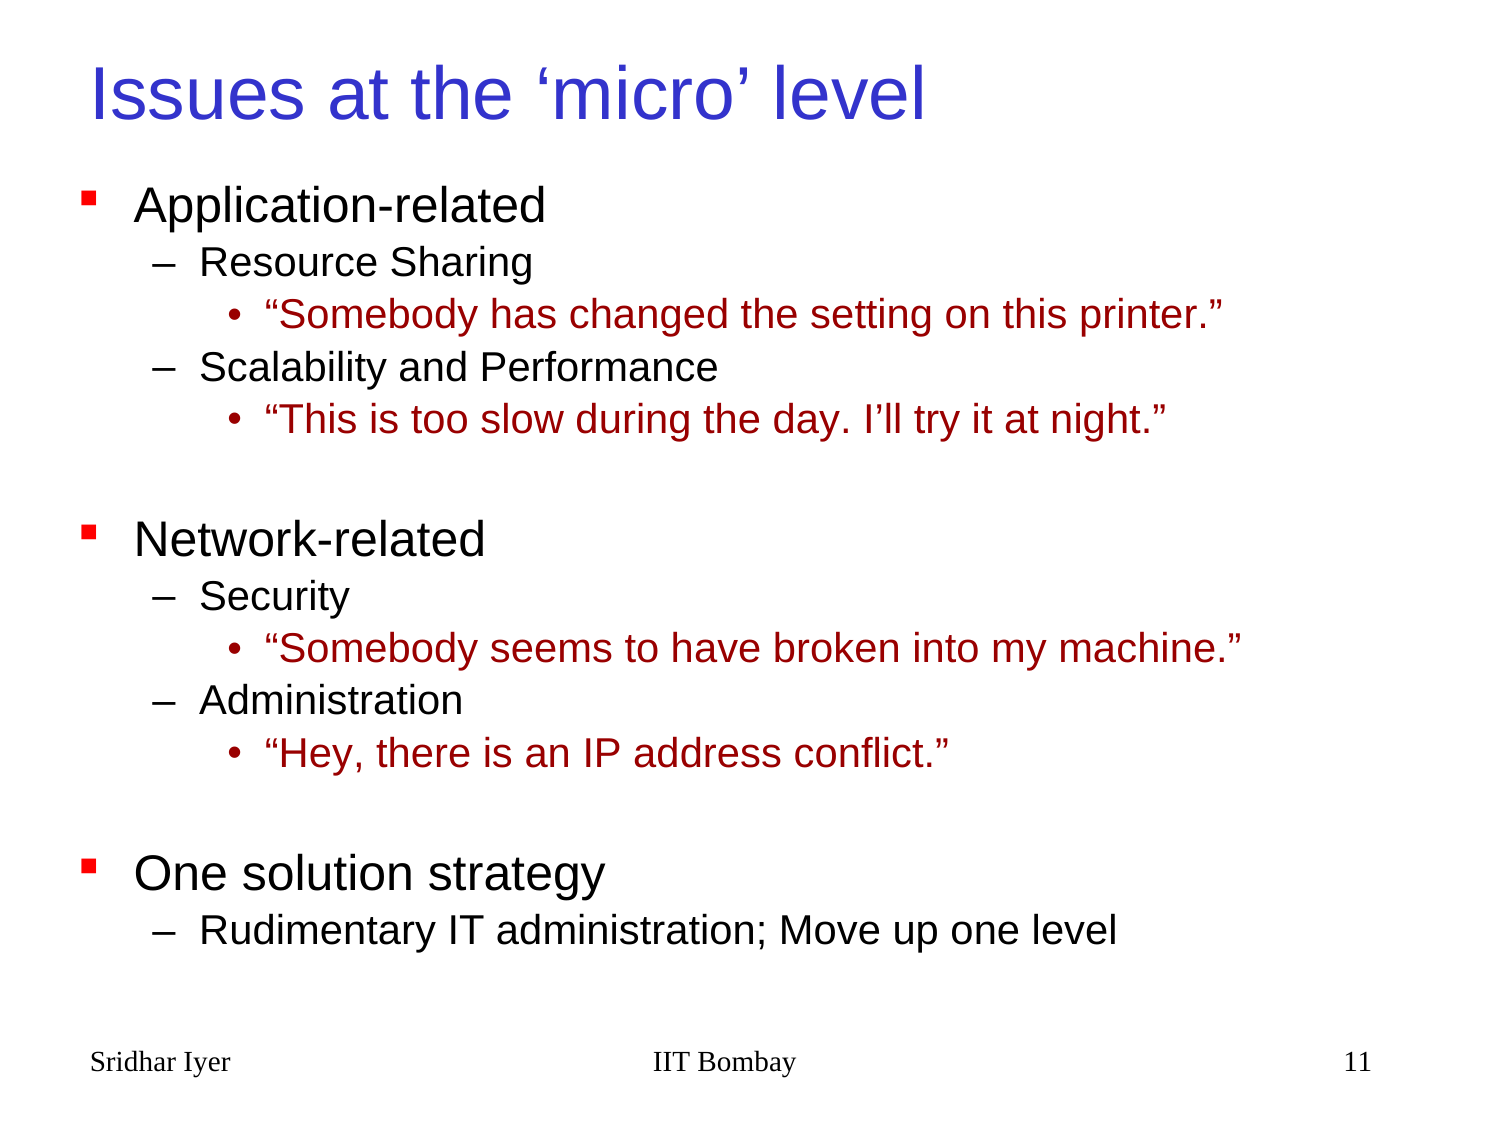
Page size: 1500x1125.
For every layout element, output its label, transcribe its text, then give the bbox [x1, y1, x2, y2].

title Issues at the ‘micro’ level [75, 0, 1351, 174]
list Application-related Resource Sharing “Somebody has changed the setting on this printer.” Scalability and Performance “This is too slow during the day. I’ll try it at night.” Network-related Security “Somebody seems to have broken into my machine.” Administration “Hey, there is an IP address conflict.” One solution strategy Rudimentary IT administration; Move up one level [62, 174, 1426, 1026]
